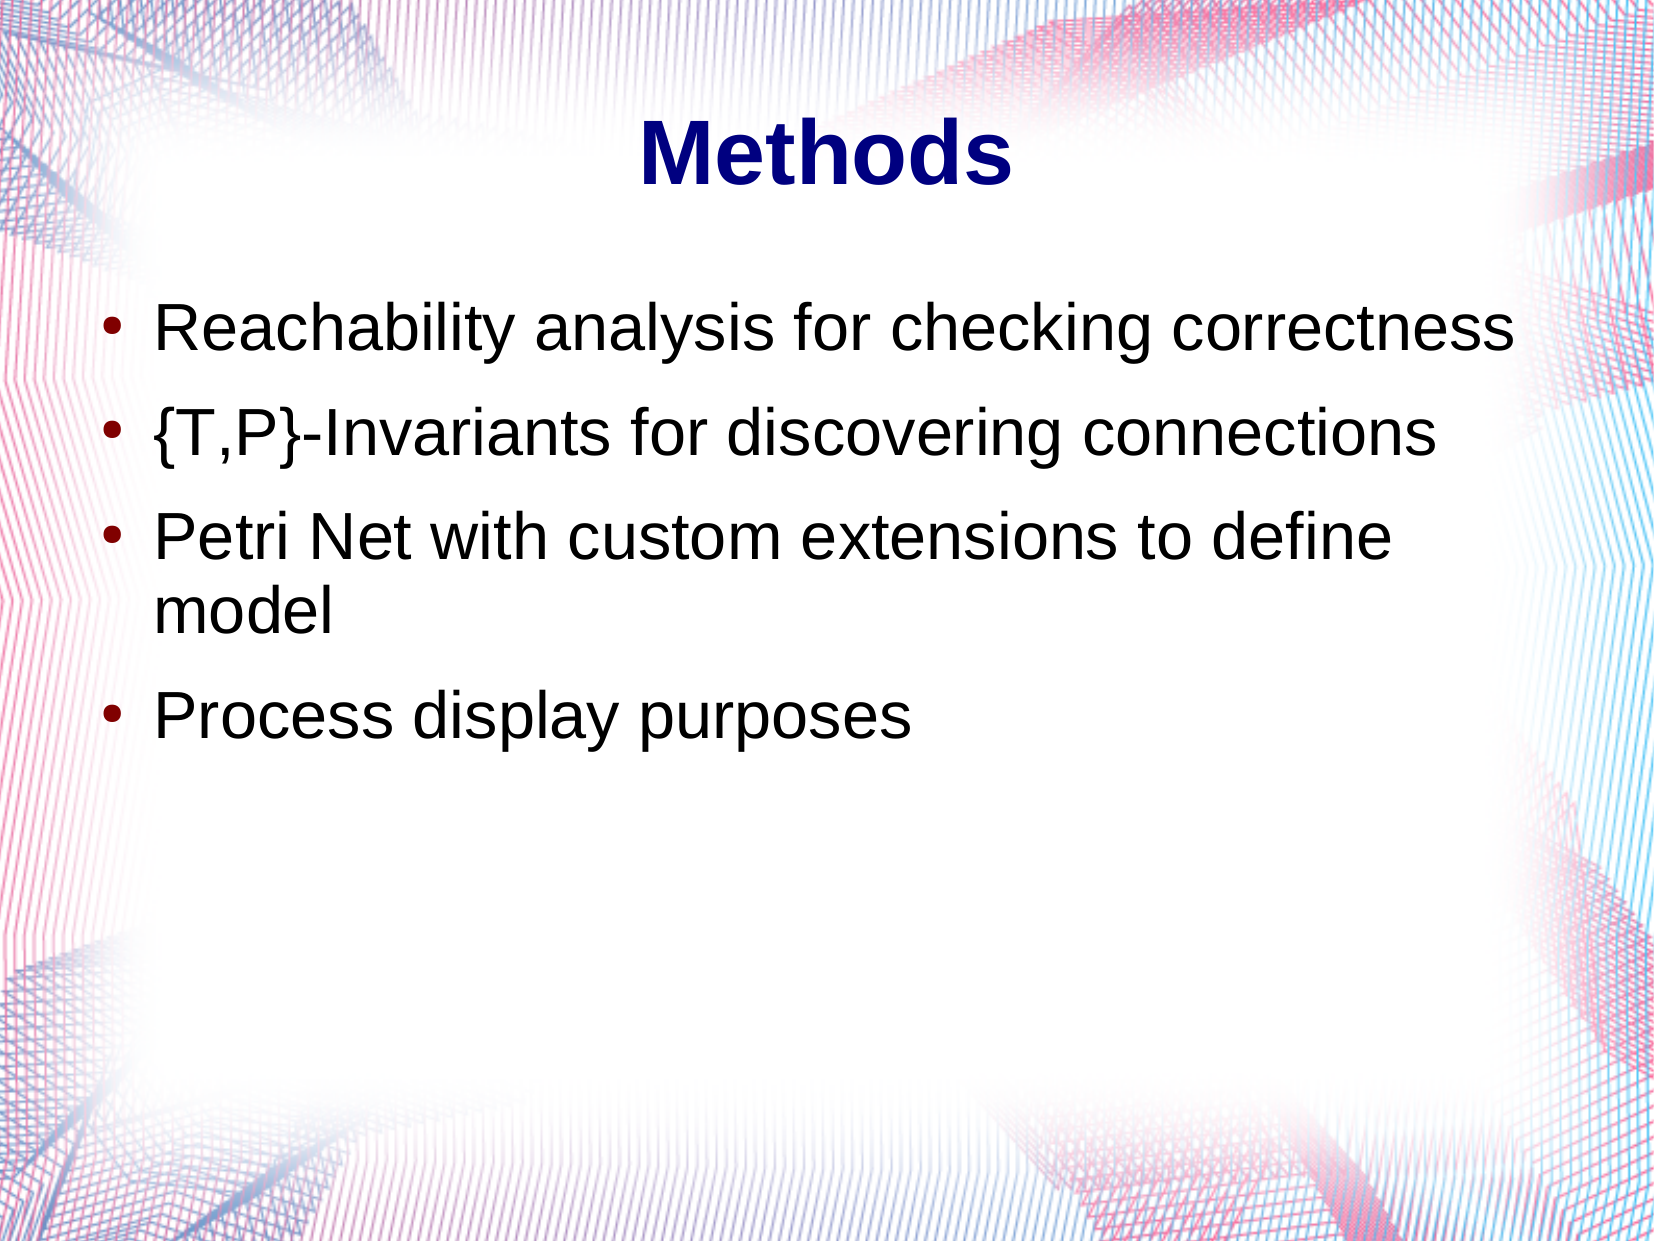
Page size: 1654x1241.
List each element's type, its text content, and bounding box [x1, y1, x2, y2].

title Methods [82, 49, 1571, 257]
picture [0, 0, 1654, 1241]
list Reachability analysis for checking correctness {T,P}-Invariants for discovering connections Petri Net with custom extensions to define model Process display purposes [82, 290, 1571, 1123]
